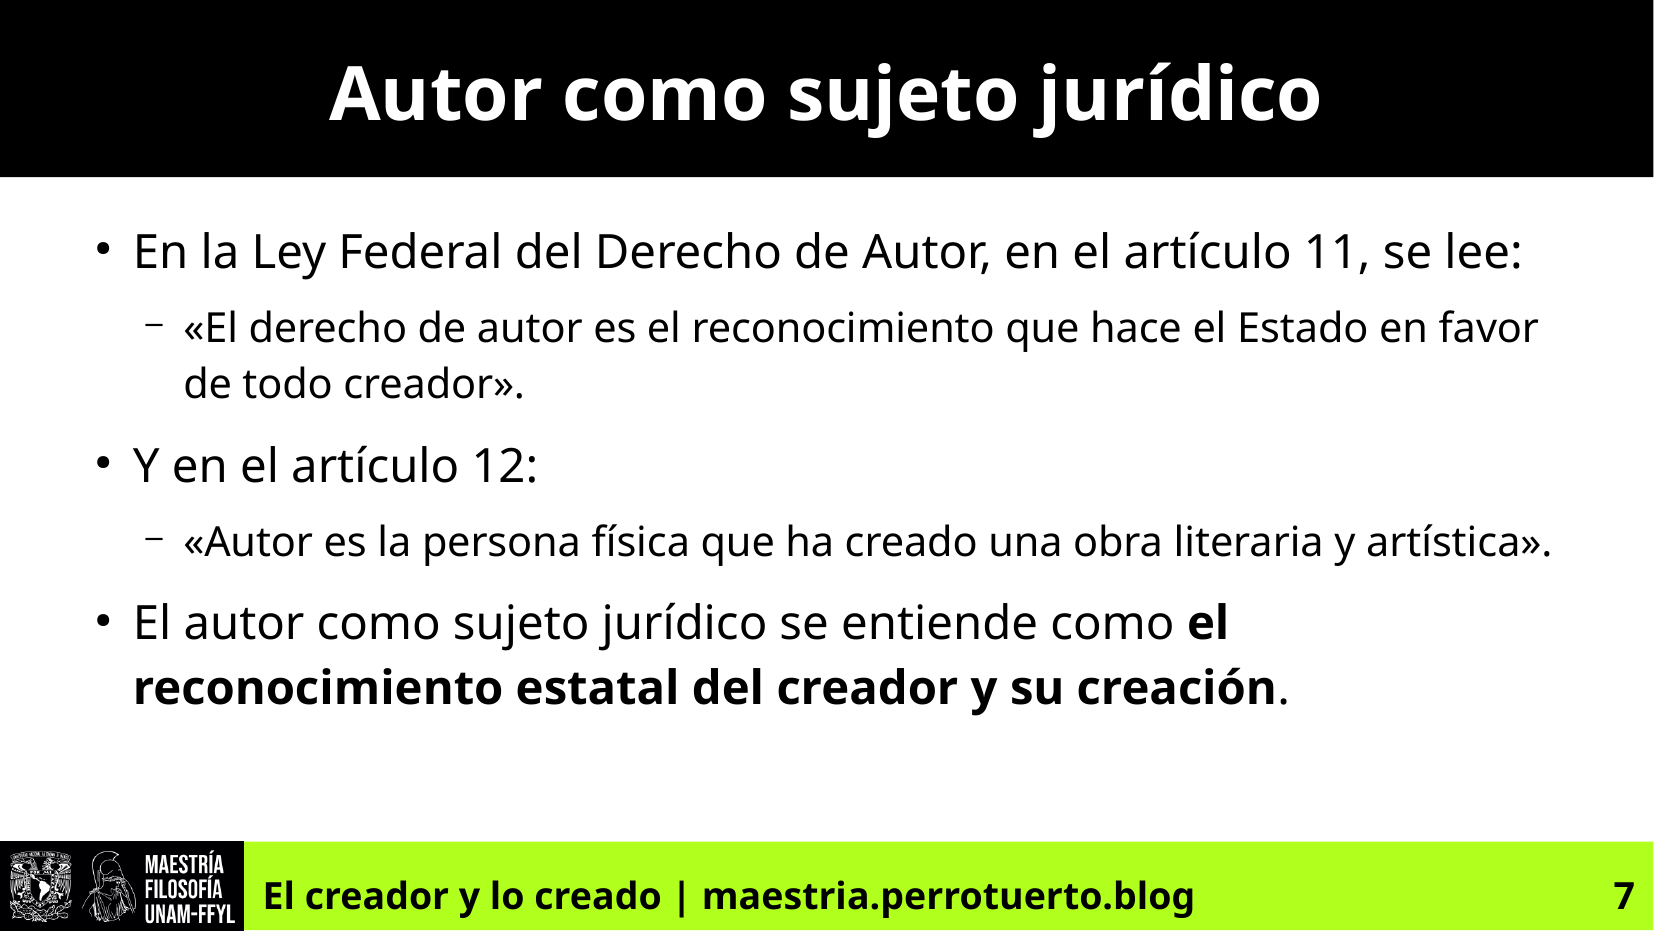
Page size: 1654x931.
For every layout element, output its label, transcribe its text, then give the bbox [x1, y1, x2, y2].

list En la Ley Federal del Derecho de Autor, en el artículo 11, se lee: «El derecho de autor es el reconocimiento que hace el Estado en favor de todo creador». Y en el artículo 12: «Autor es la persona física que ha creado una obra literaria y artística». El autor como sujeto jurídico se entiende como el reconocimiento estatal del creador y su creación. [82, 217, 1571, 758]
title Autor como sujeto jurídico [82, 13, 1571, 169]
picture [0, 841, 244, 931]
